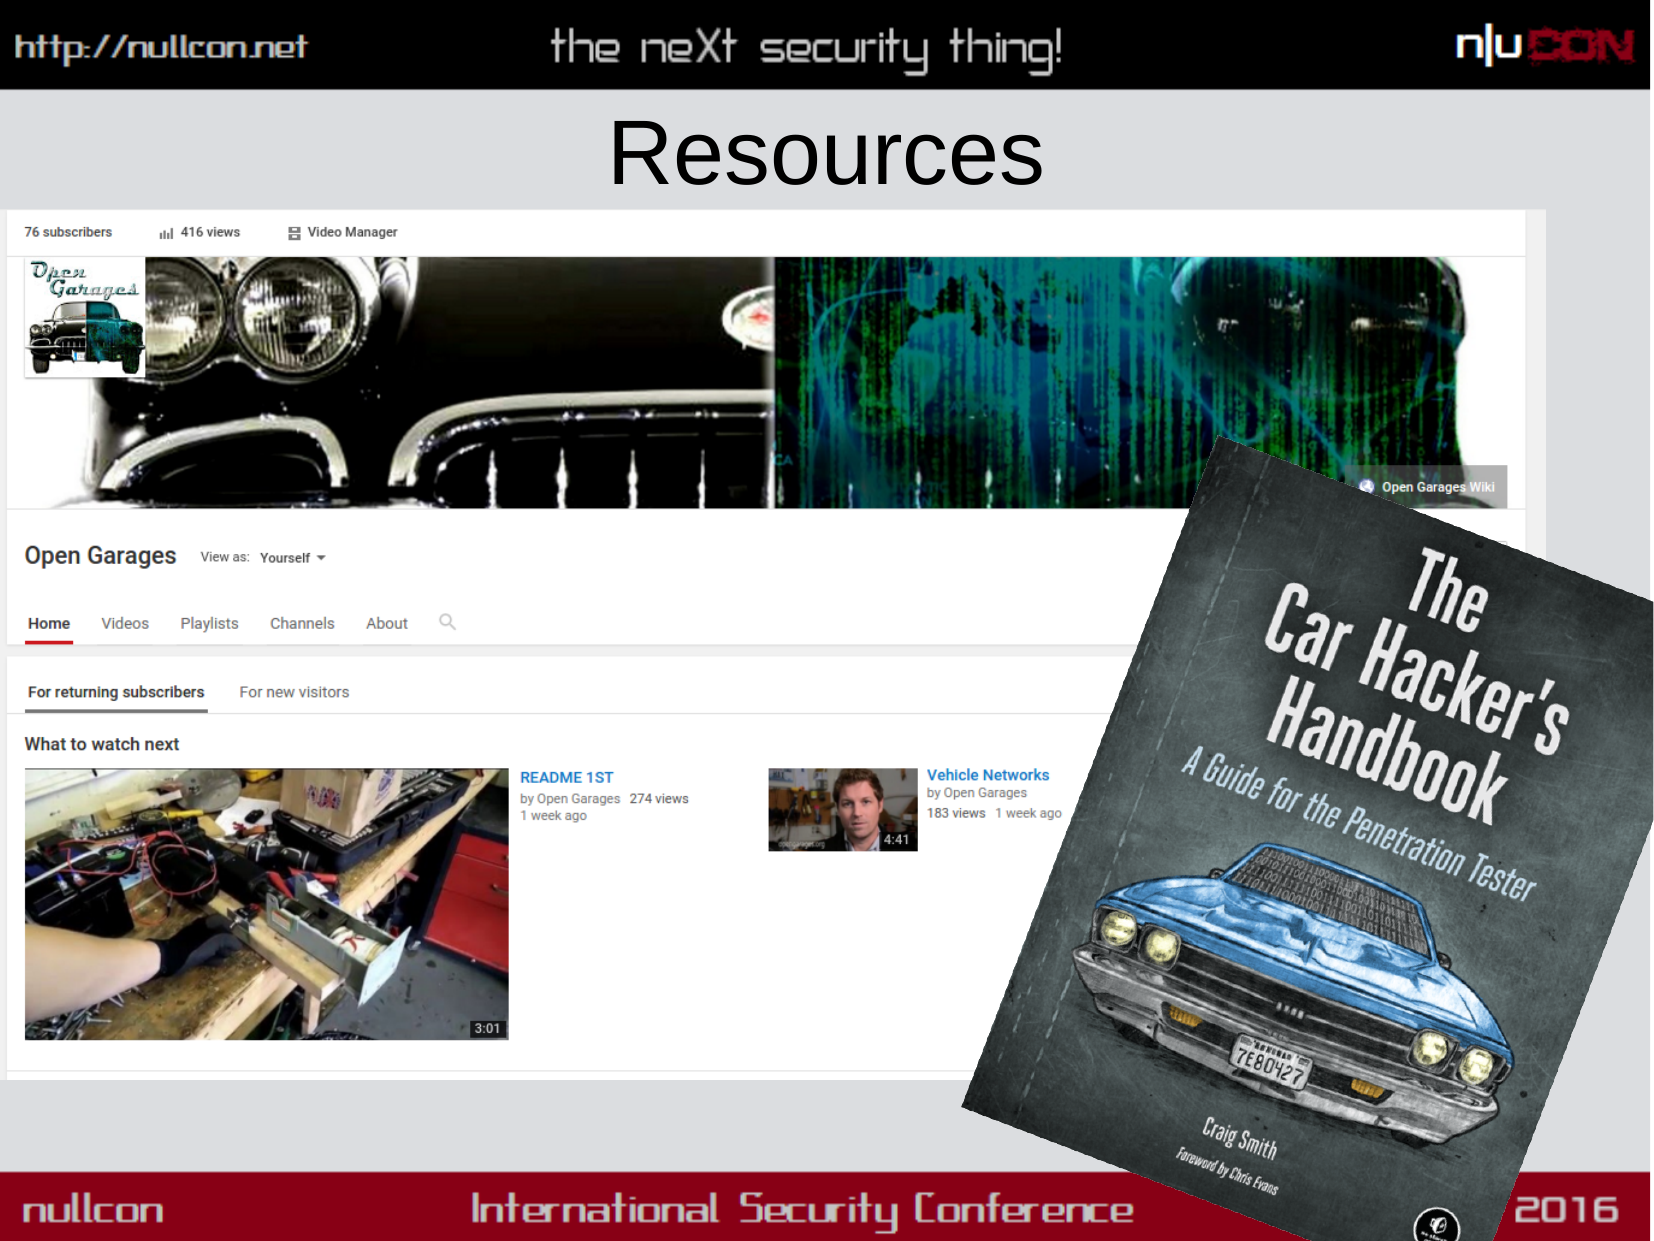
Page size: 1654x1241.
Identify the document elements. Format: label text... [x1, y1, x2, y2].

title Resources [82, 49, 1571, 257]
picture [0, 0, 1654, 1241]
